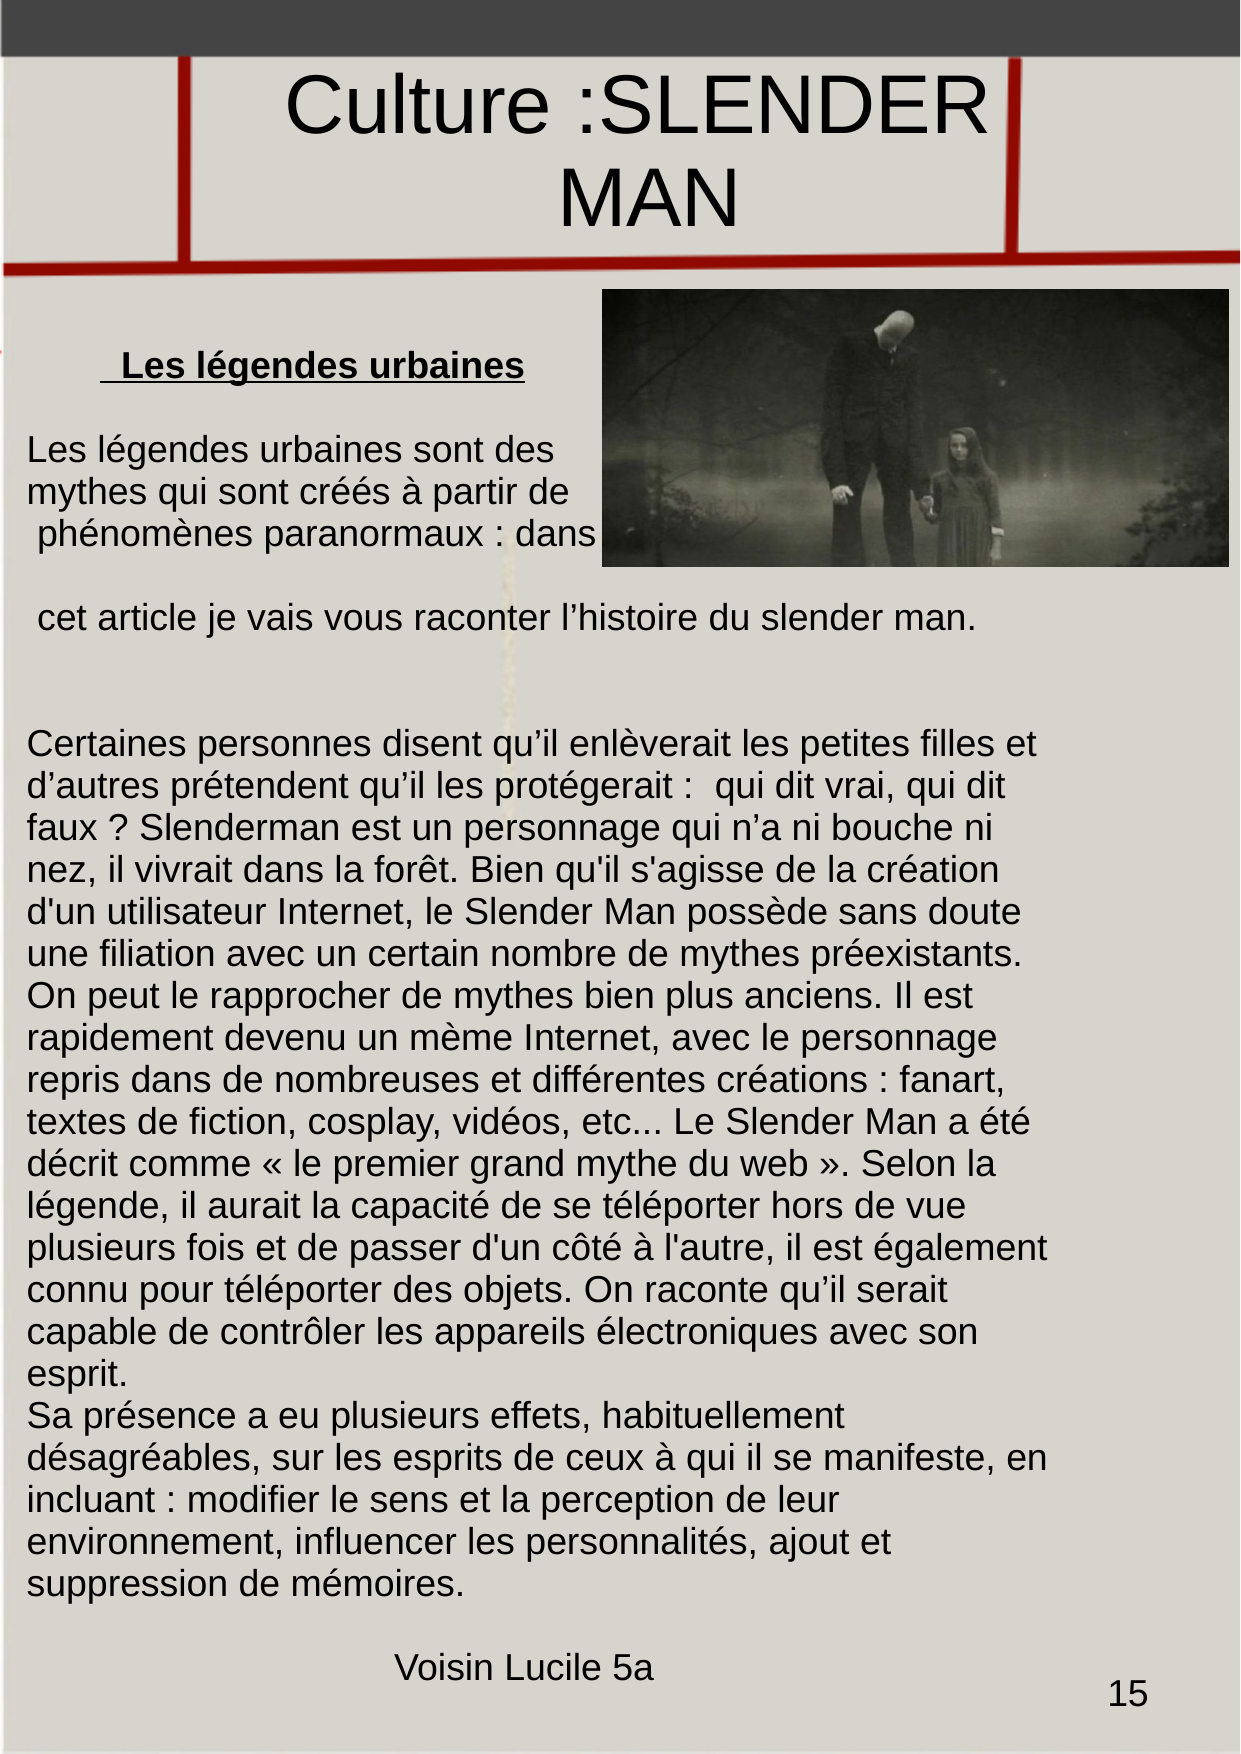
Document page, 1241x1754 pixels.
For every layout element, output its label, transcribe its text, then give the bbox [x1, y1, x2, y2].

text_box 15 [1092, 1665, 1241, 1736]
picture [0, 0, 1241, 1754]
text_box Les légendes urbaines Les légendes urbaines sont des mythes qui sont créés à partir de phénomènes paranormaux : dans cet article je vais vous raconter l’histoire du slender man. Certaines personnes disent qu’il enlèverait les petites filles et d’autres prétendent qu’il les protégerait : qui dit vrai, qui dit faux ? Slenderman est un personnage qui n’a ni bouche ni nez, il vivrait dans la forêt. Bien qu'il s'agisse de la création d'un utilisateur Internet, le Slender Man possède sans doute une filiation avec un certain nombre de mythes préexistants. On peut le rapprocher de mythes bien plus anciens. Il est rapidement devenu un mème Internet, avec le personnage repris dans de nombreuses et différentes créations : fanart, textes de fiction, cosplay, vidéos, etc... Le Slender Man a été décrit comme « le premier grand mythe du web ». Selon la légende, il aurait la capacité de se téléporter hors de vue plusieurs fois et de passer d'un côté à l'autre, il est également connu pour téléporter des objets. On raconte qu’il serait capable de contrôler les appareils électroniques avec son esprit. Sa présence a eu plusieurs effets, habituellement désagréables, sur les esprits de ceux à qui il se manifeste, en incluant : modifier le sens et la perception de leur environnement, influencer les personnalités, ajout et suppression de mémoires. Voisin Lucile 5a [11, 295, 1063, 1738]
title Culture :SLENDER MAN [141, 42, 1158, 260]
